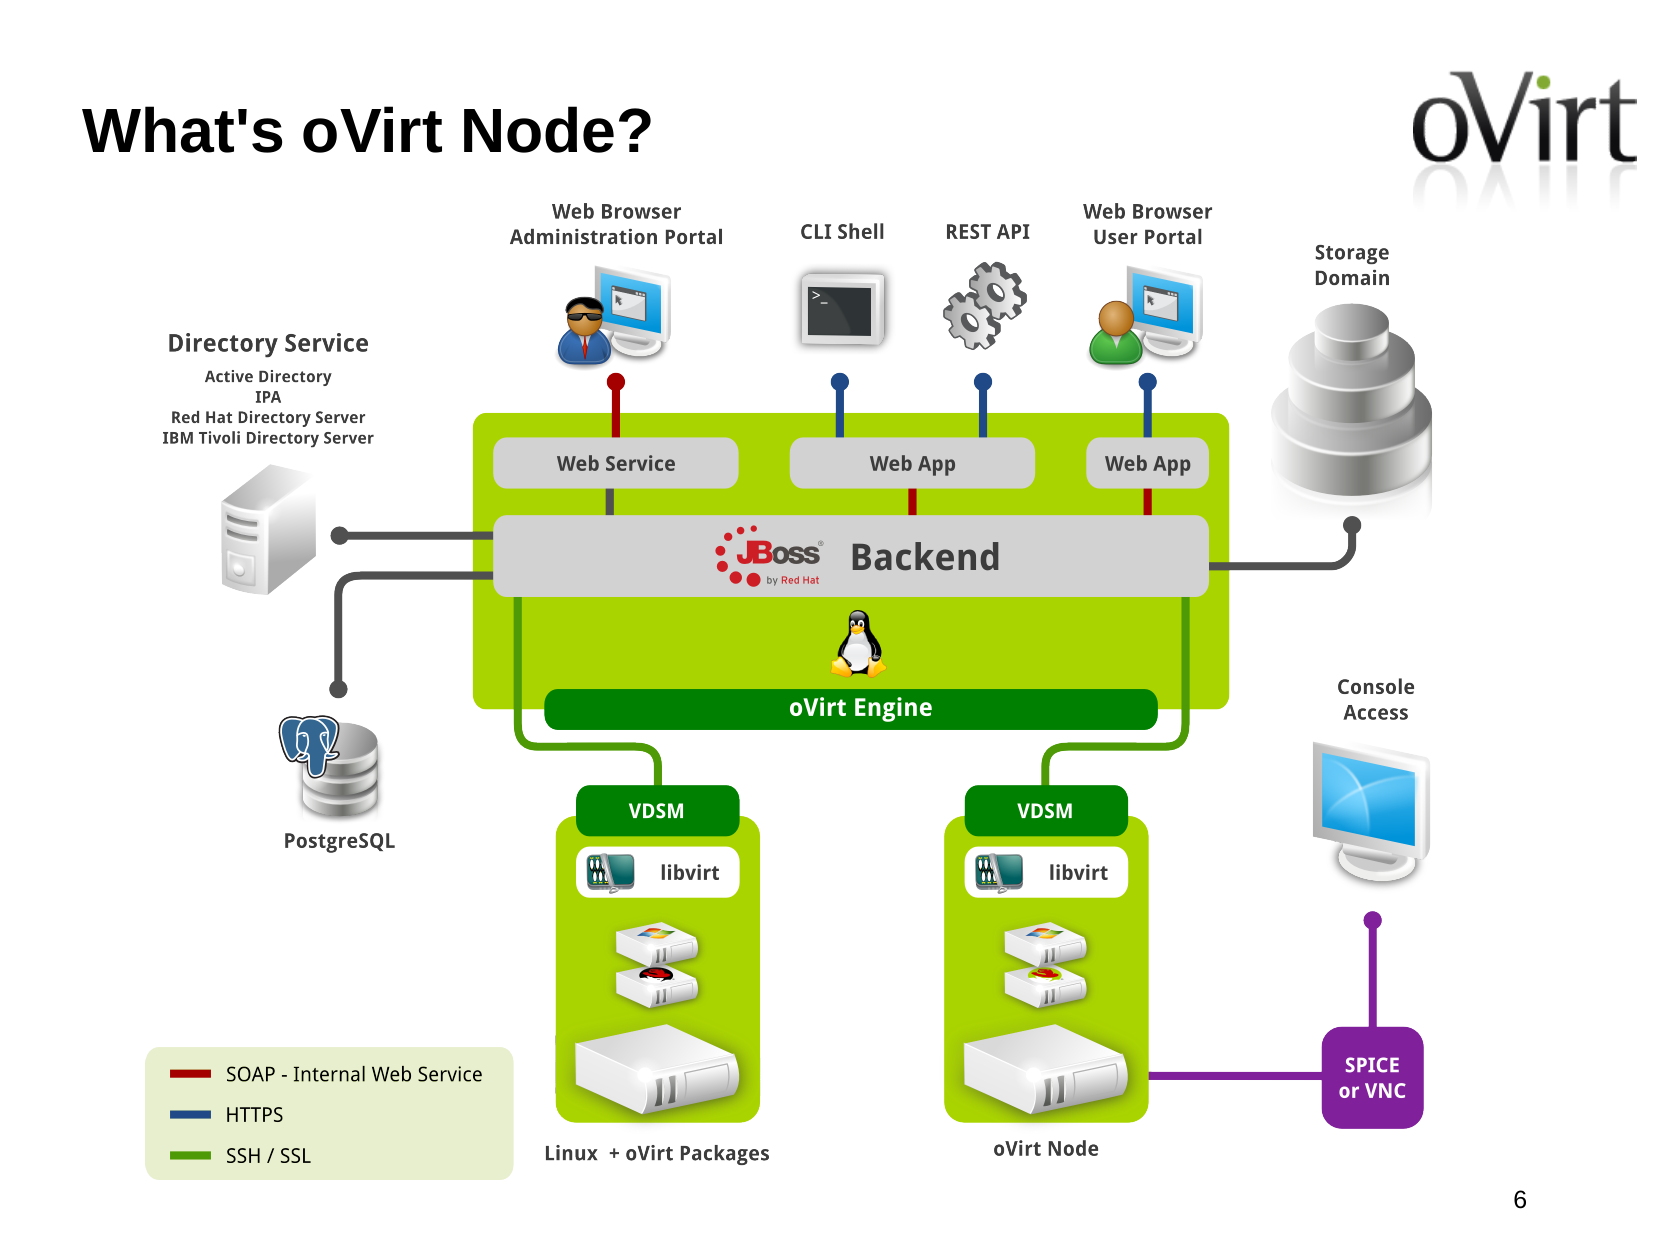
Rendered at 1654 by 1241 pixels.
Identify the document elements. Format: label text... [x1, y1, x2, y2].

picture [145, 63, 1637, 1180]
title What's oVirt Node? [82, 37, 1303, 226]
